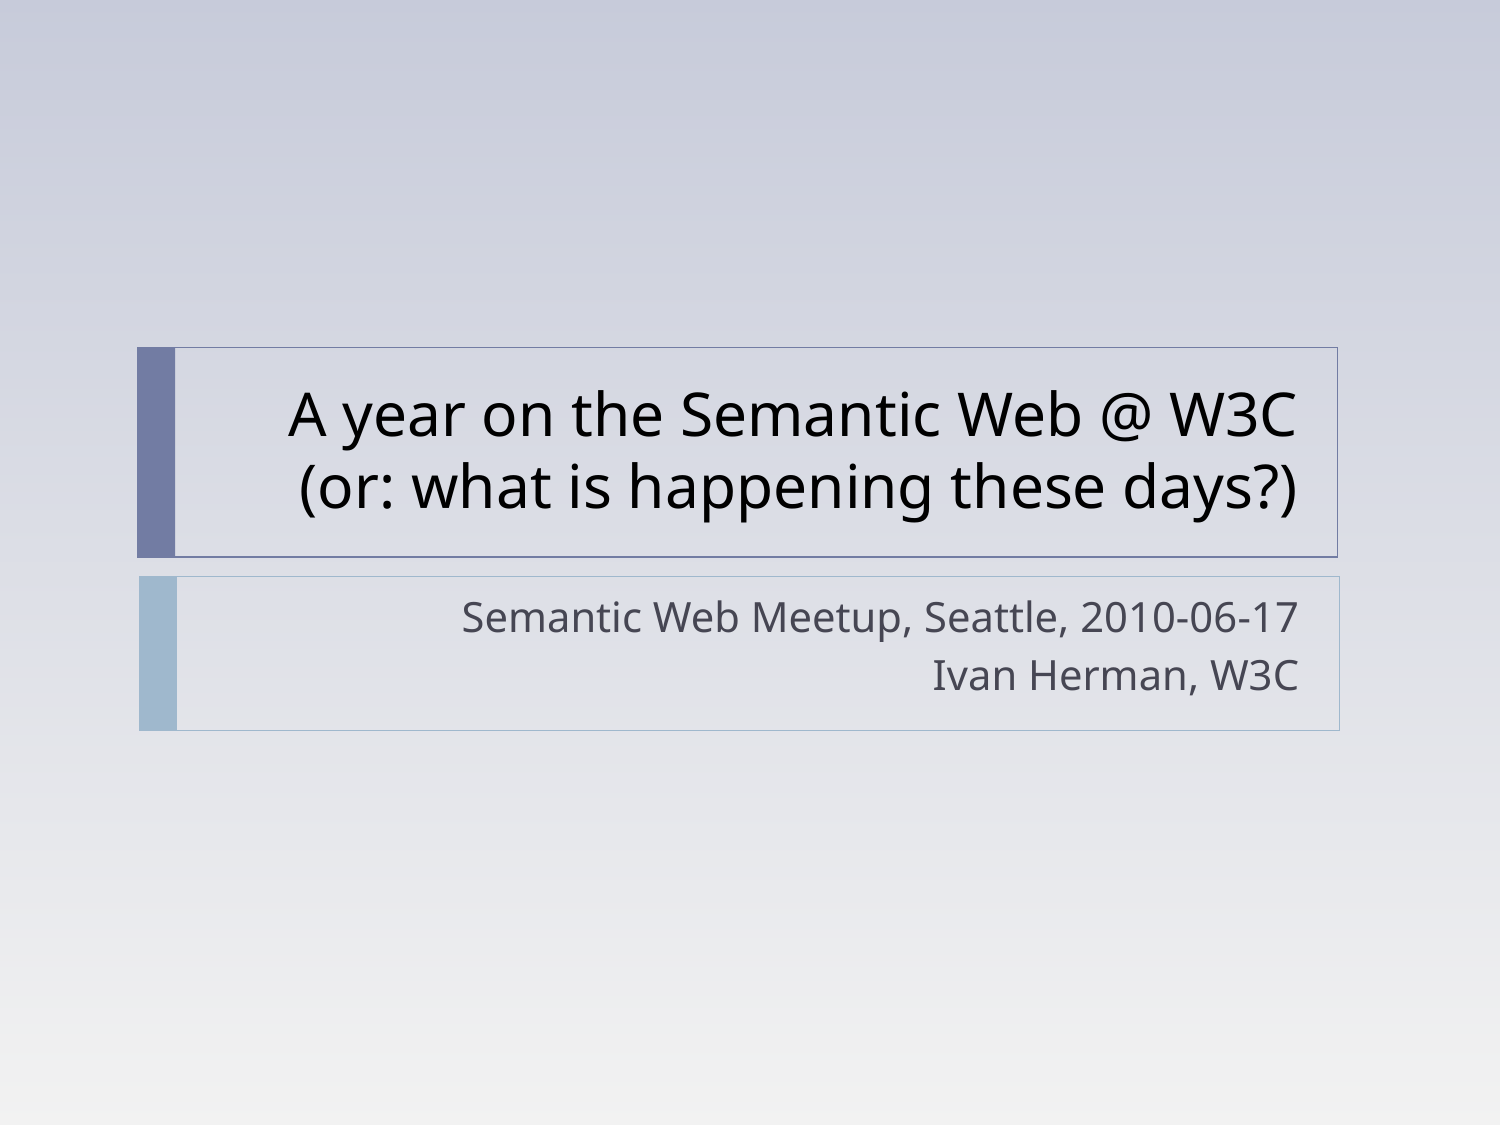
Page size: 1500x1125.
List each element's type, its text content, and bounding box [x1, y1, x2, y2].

text_box Semantic Web Meetup, Seattle, 2010-06-17 Ivan Herman, W3C [189, 589, 1315, 715]
title A year on the Semantic Web @ W3C (or: what is happening these days?) [189, 368, 1315, 531]
